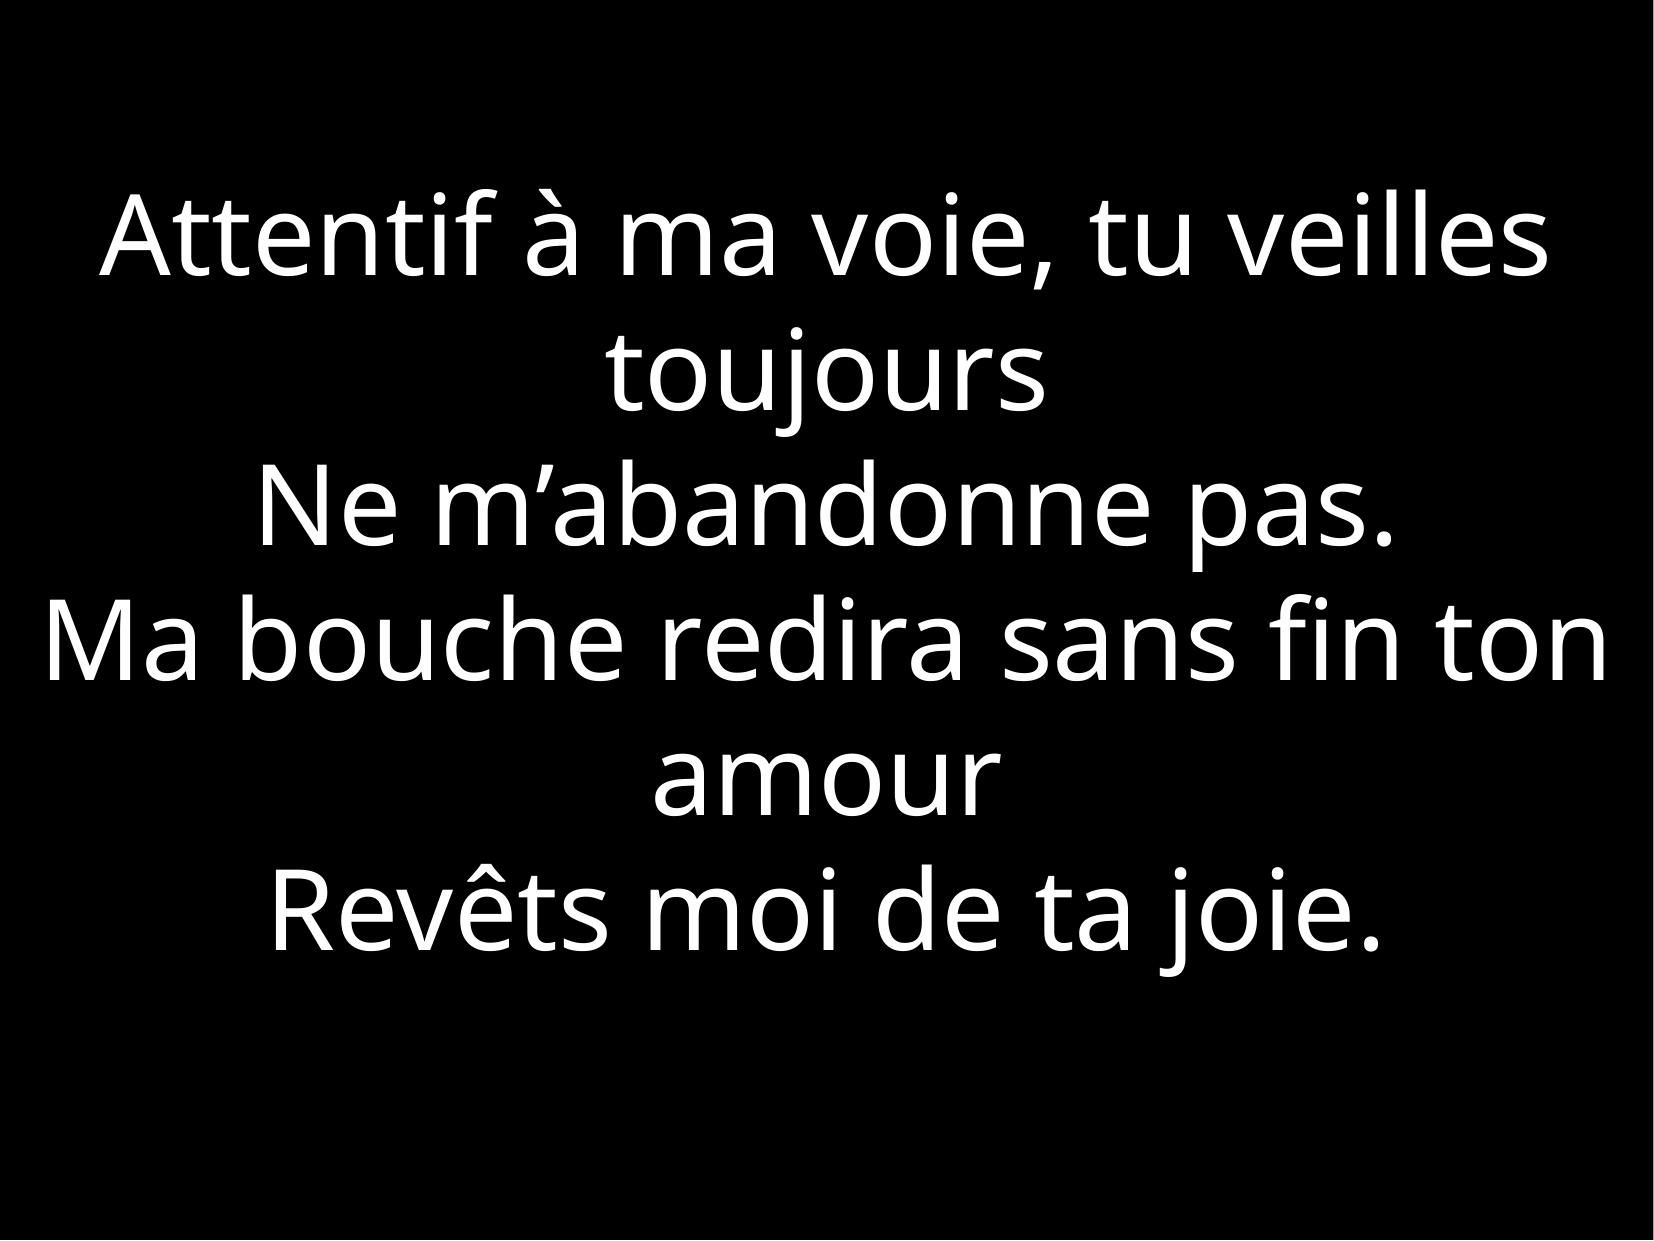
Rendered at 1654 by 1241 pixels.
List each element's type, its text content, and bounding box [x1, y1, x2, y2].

text_box Attentif à ma voie, tu veilles toujours Ne m’abandonne pas. Ma bouche redira sans fin ton amour Revêts moi de ta joie. [0, 346, 1654, 925]
